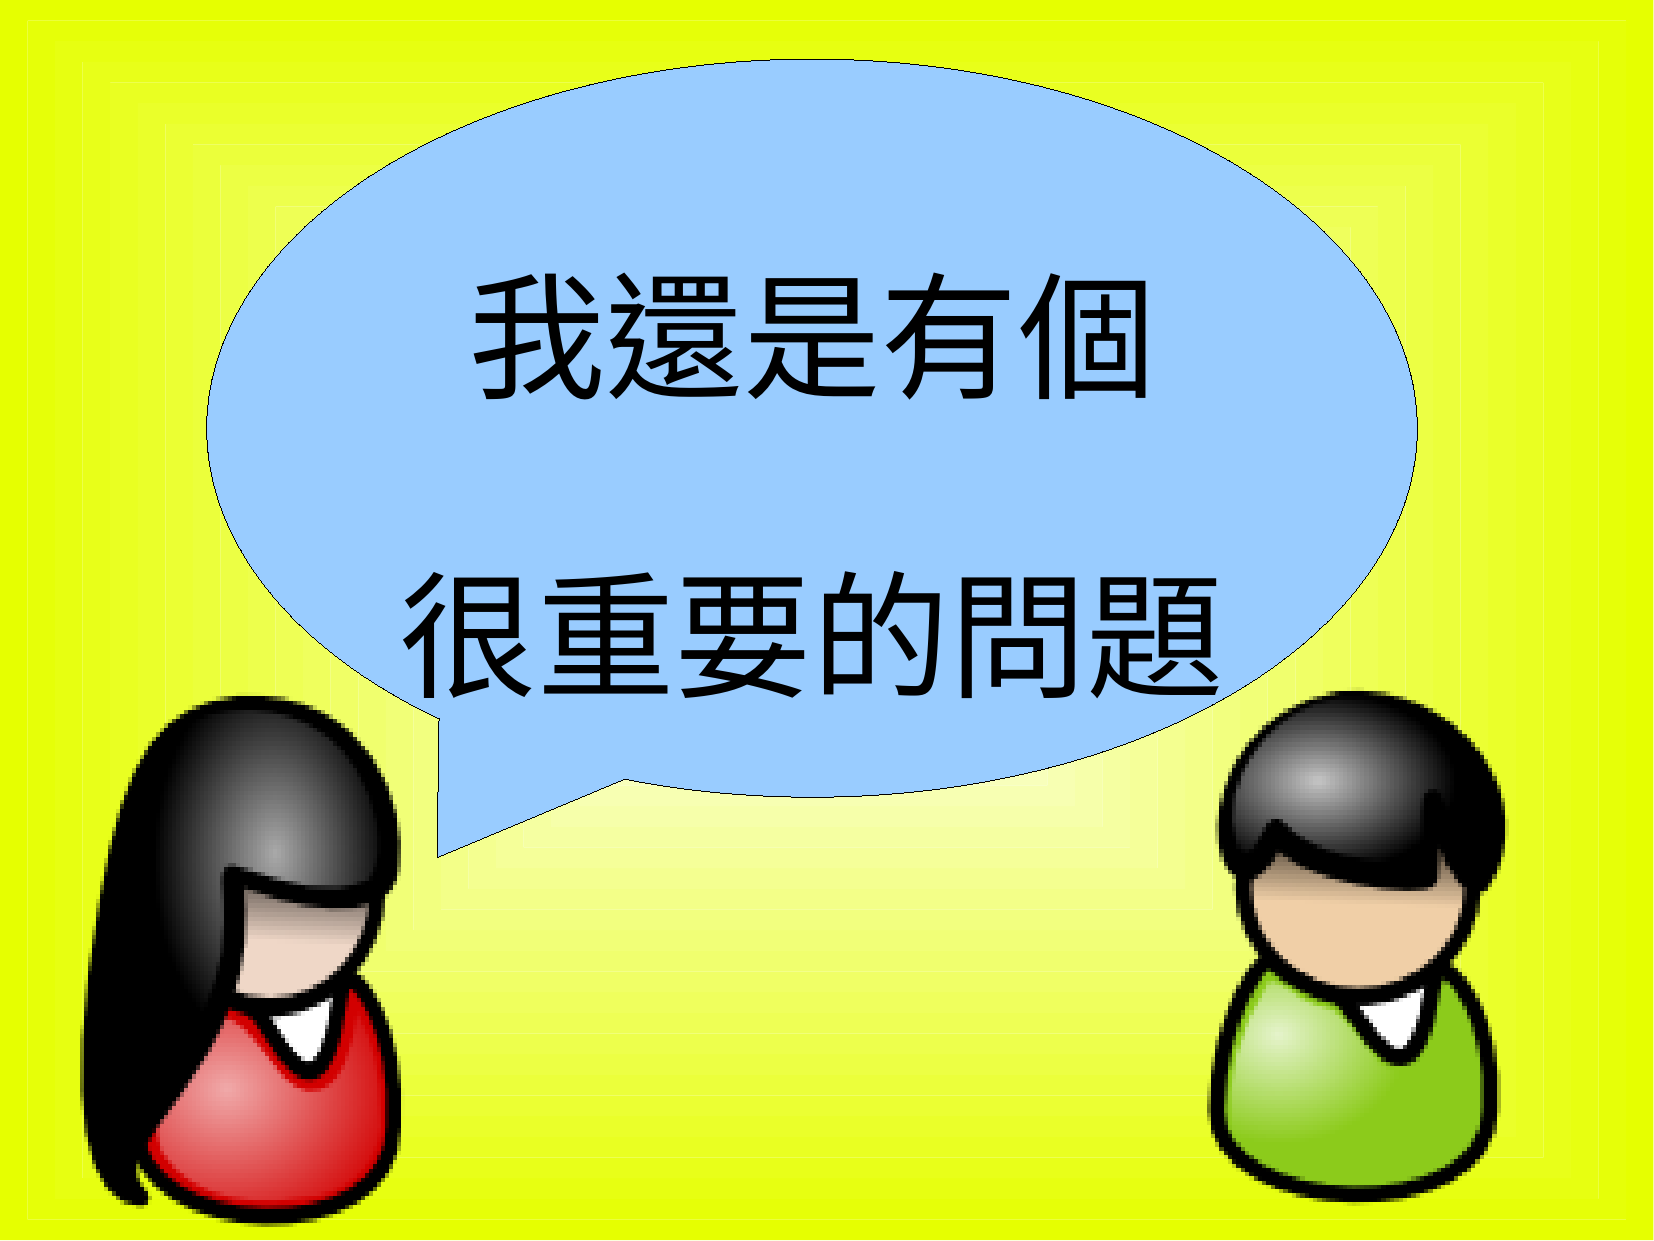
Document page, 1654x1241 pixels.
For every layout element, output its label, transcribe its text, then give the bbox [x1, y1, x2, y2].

picture [0, 679, 502, 1241]
picture [1092, 679, 1625, 1211]
text_box 我還是有個 很重要的問題 [206, 59, 1418, 858]
